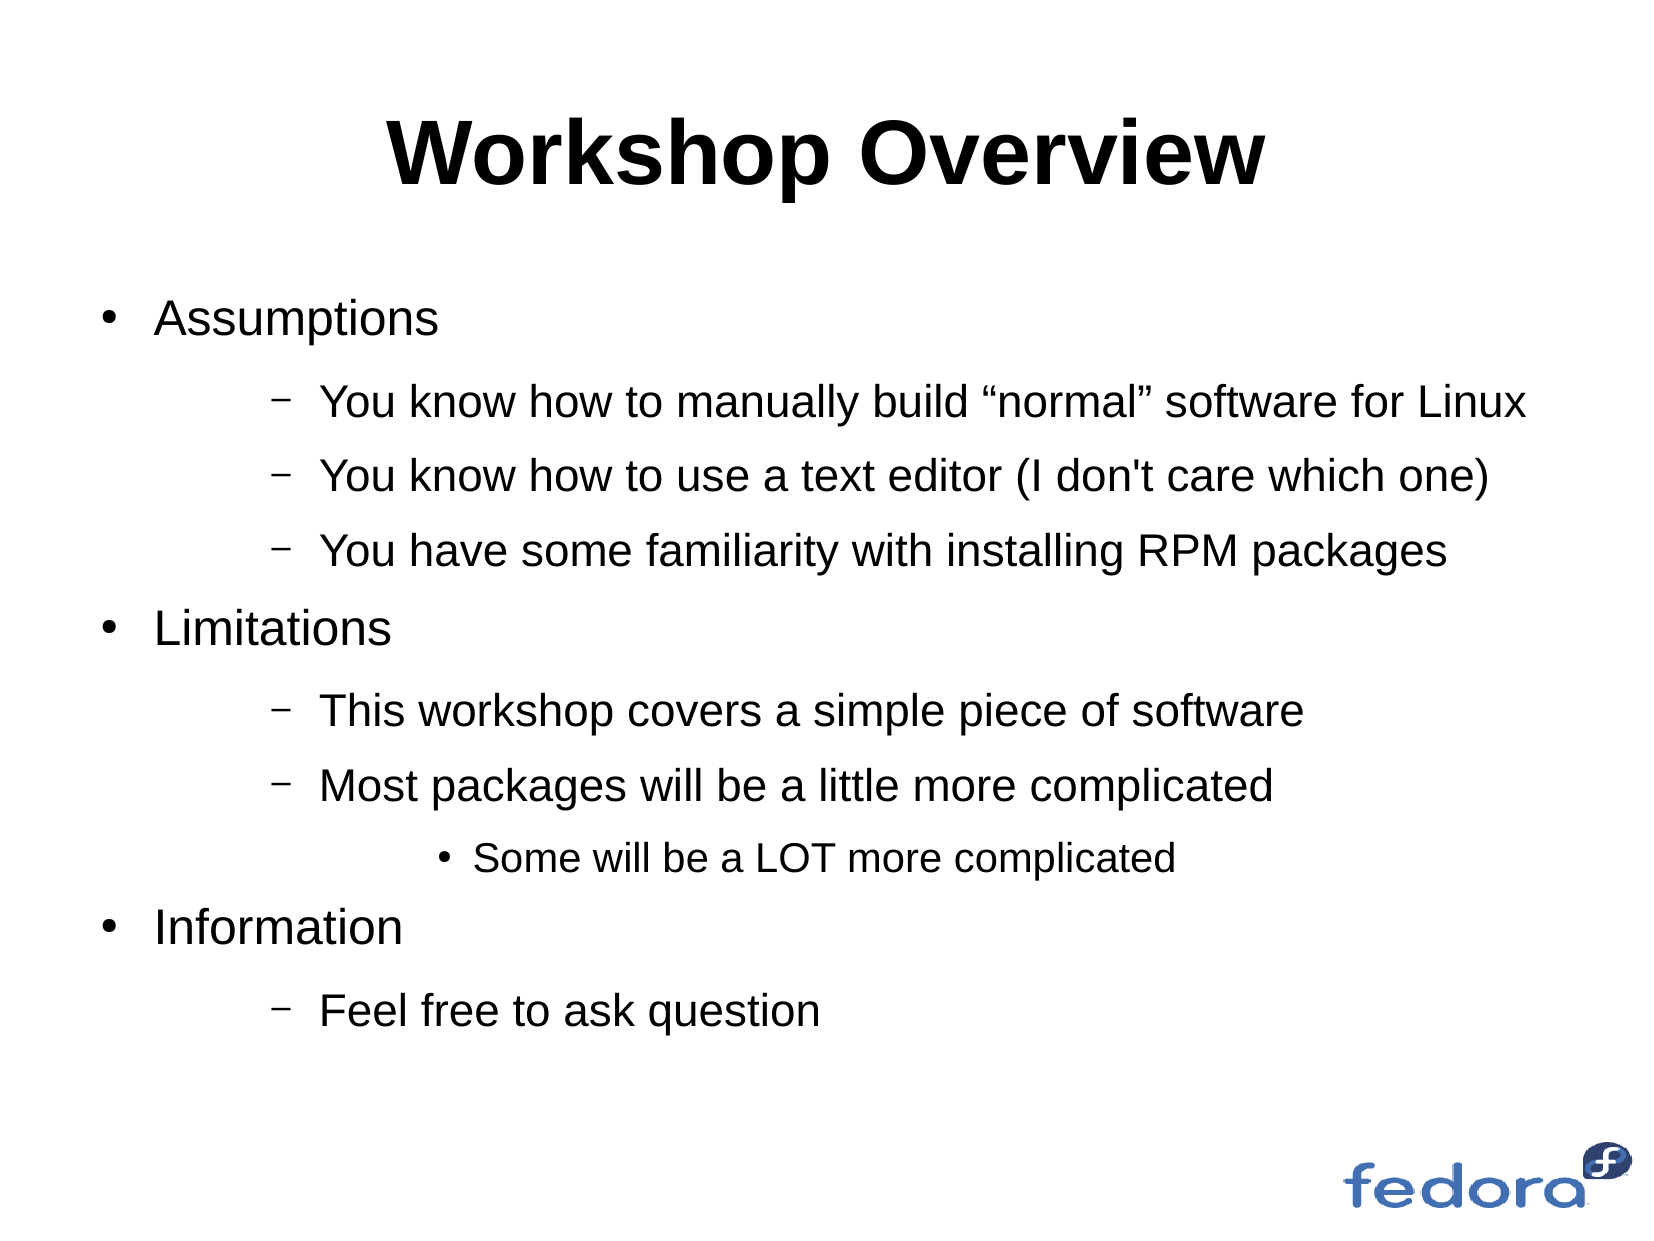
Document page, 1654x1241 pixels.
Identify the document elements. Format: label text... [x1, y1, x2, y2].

title Workshop Overview [82, 49, 1571, 257]
list Assumptions You know how to manually build “normal” software for Linux You know how to use a text editor (I don't care which one) You have some familiarity with installing RPM packages Limitations This workshop covers a simple piece of software Most packages will be a little more complicated Some will be a LOT more complicated Information Feel free to ask question [82, 290, 1571, 1109]
picture [1332, 1124, 1651, 1227]
